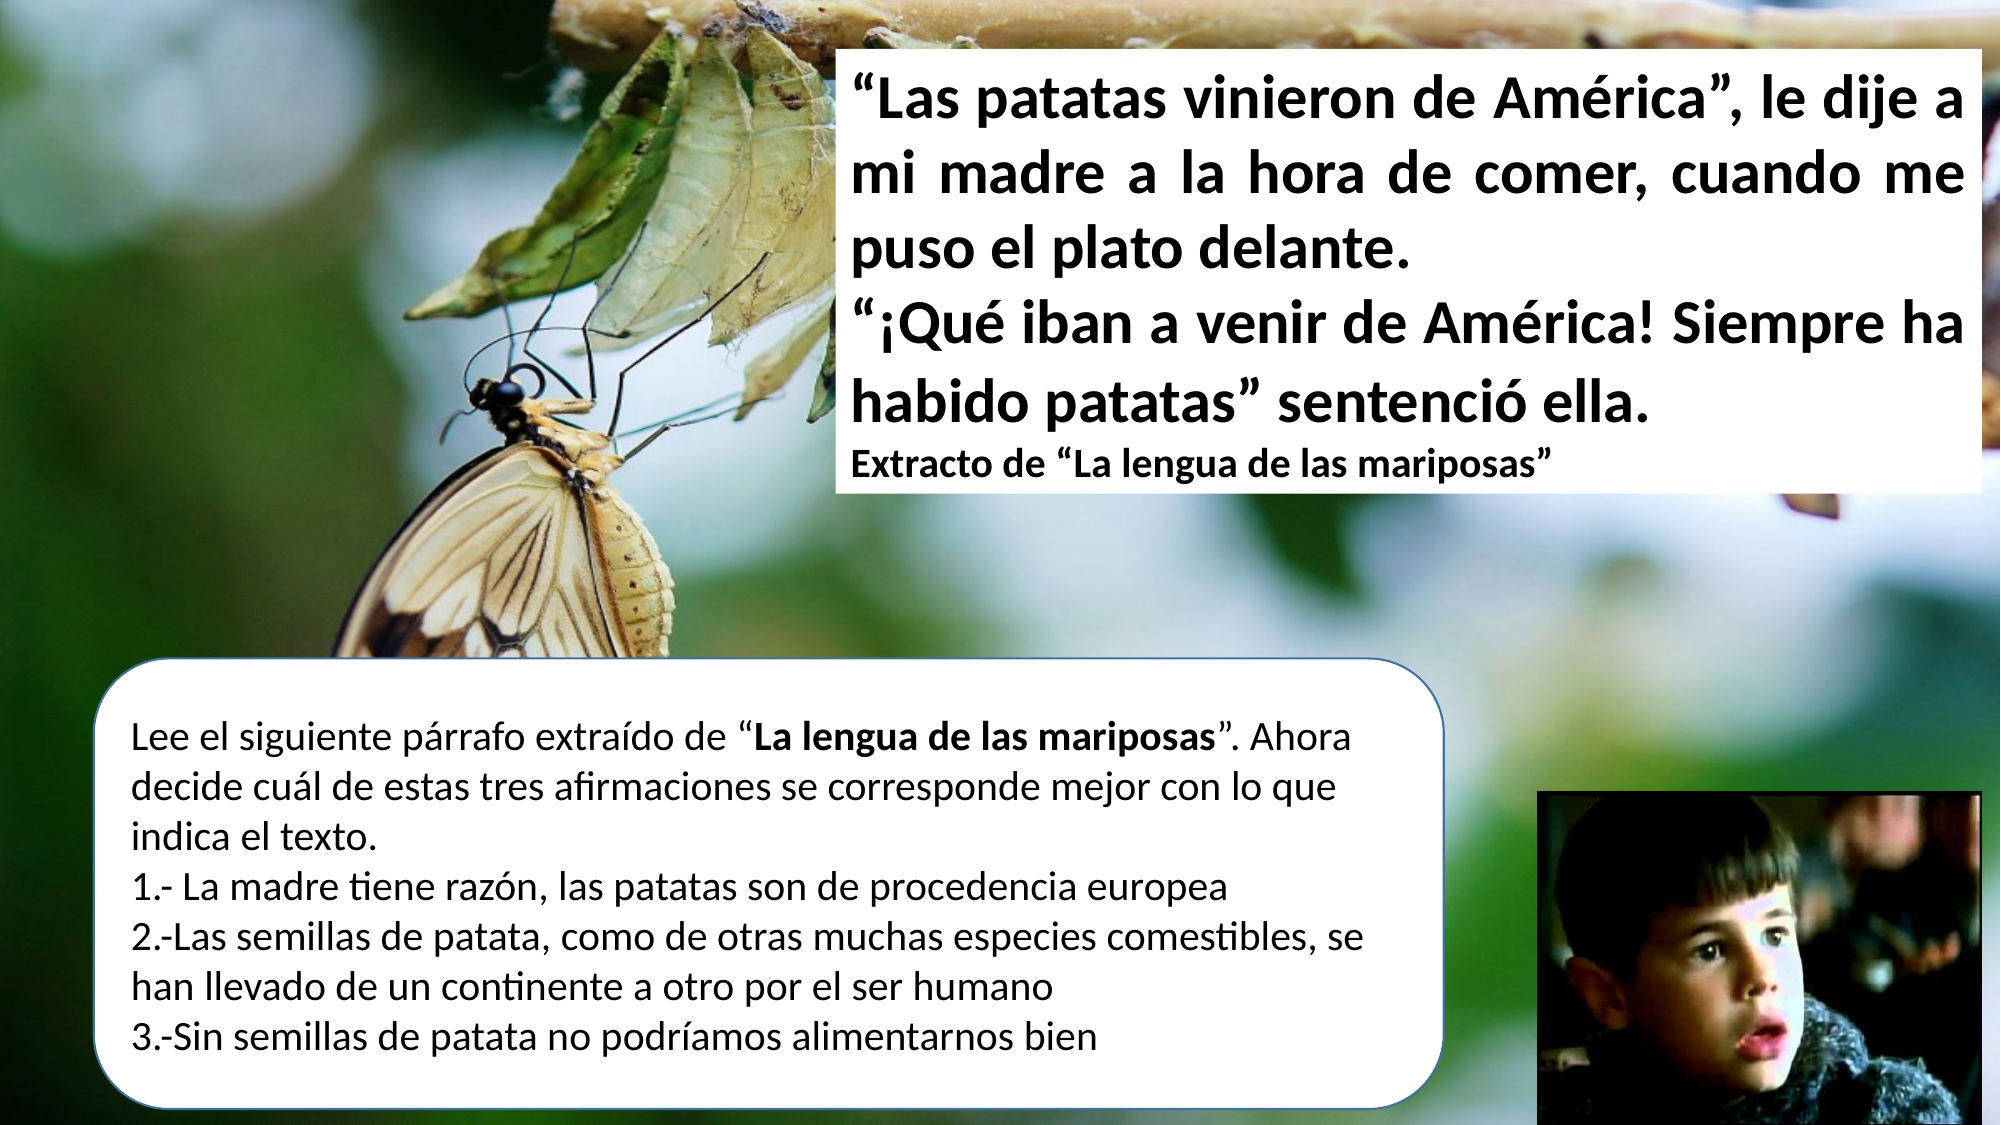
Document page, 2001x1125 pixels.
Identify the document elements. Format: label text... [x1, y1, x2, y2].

picture [0, 0, 2000, 1125]
text_box “Las patatas vinieron de América”, le dije a mi madre a la hora de comer, cuando me puso el plato delante. “¡Qué iban a venir de América! Siempre ha habido patatas” sentenció ella. Extracto de “La lengua de las mariposas” [835, 48, 1982, 494]
text_box Lee el siguiente párrafo extraído de “La lengua de las mariposas”. Ahora decide cuál de estas tres afirmaciones se corresponde mejor con lo que indica el texto. 1.- La madre tiene razón, las patatas son de procedencia europea 2.-Las semillas de patata, como de otras muchas especies comestibles, se han llevado de un continente a otro por el ser humano 3.-Sin semillas de patata no podríamos alimentarnos bien [93, 658, 1444, 1109]
